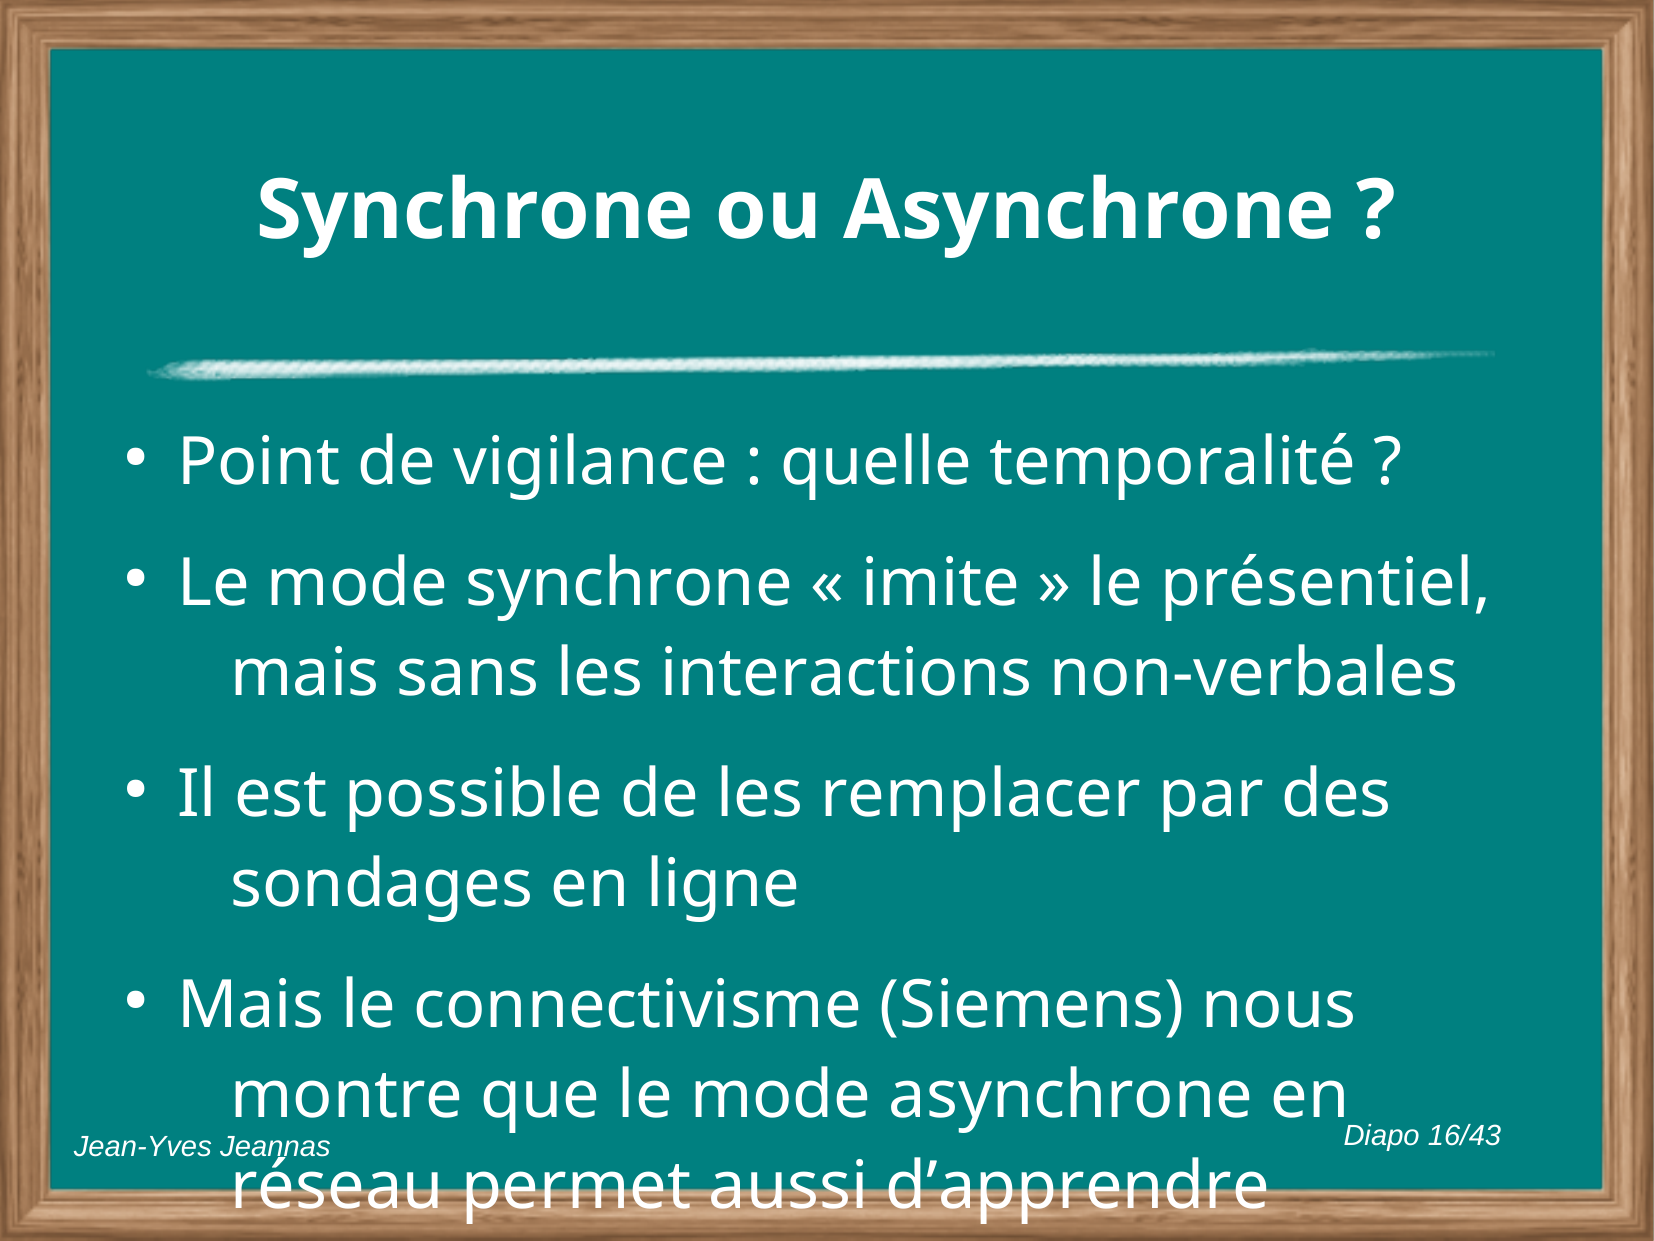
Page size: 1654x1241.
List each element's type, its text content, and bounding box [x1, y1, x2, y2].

list Point de vigilance : quelle temporalité ? Le mode synchrone « imite » le présentiel, mais sans les interactions non-verbales Il est possible de les remplacer par des sondages en ligne Mais le connectivisme (Siemens) nous montre que le mode asynchrone en réseau permet aussi d’apprendre [88, 413, 1565, 1063]
picture [0, 0, 1654, 1241]
title Synchrone ou Asynchrone ? [88, 88, 1565, 325]
